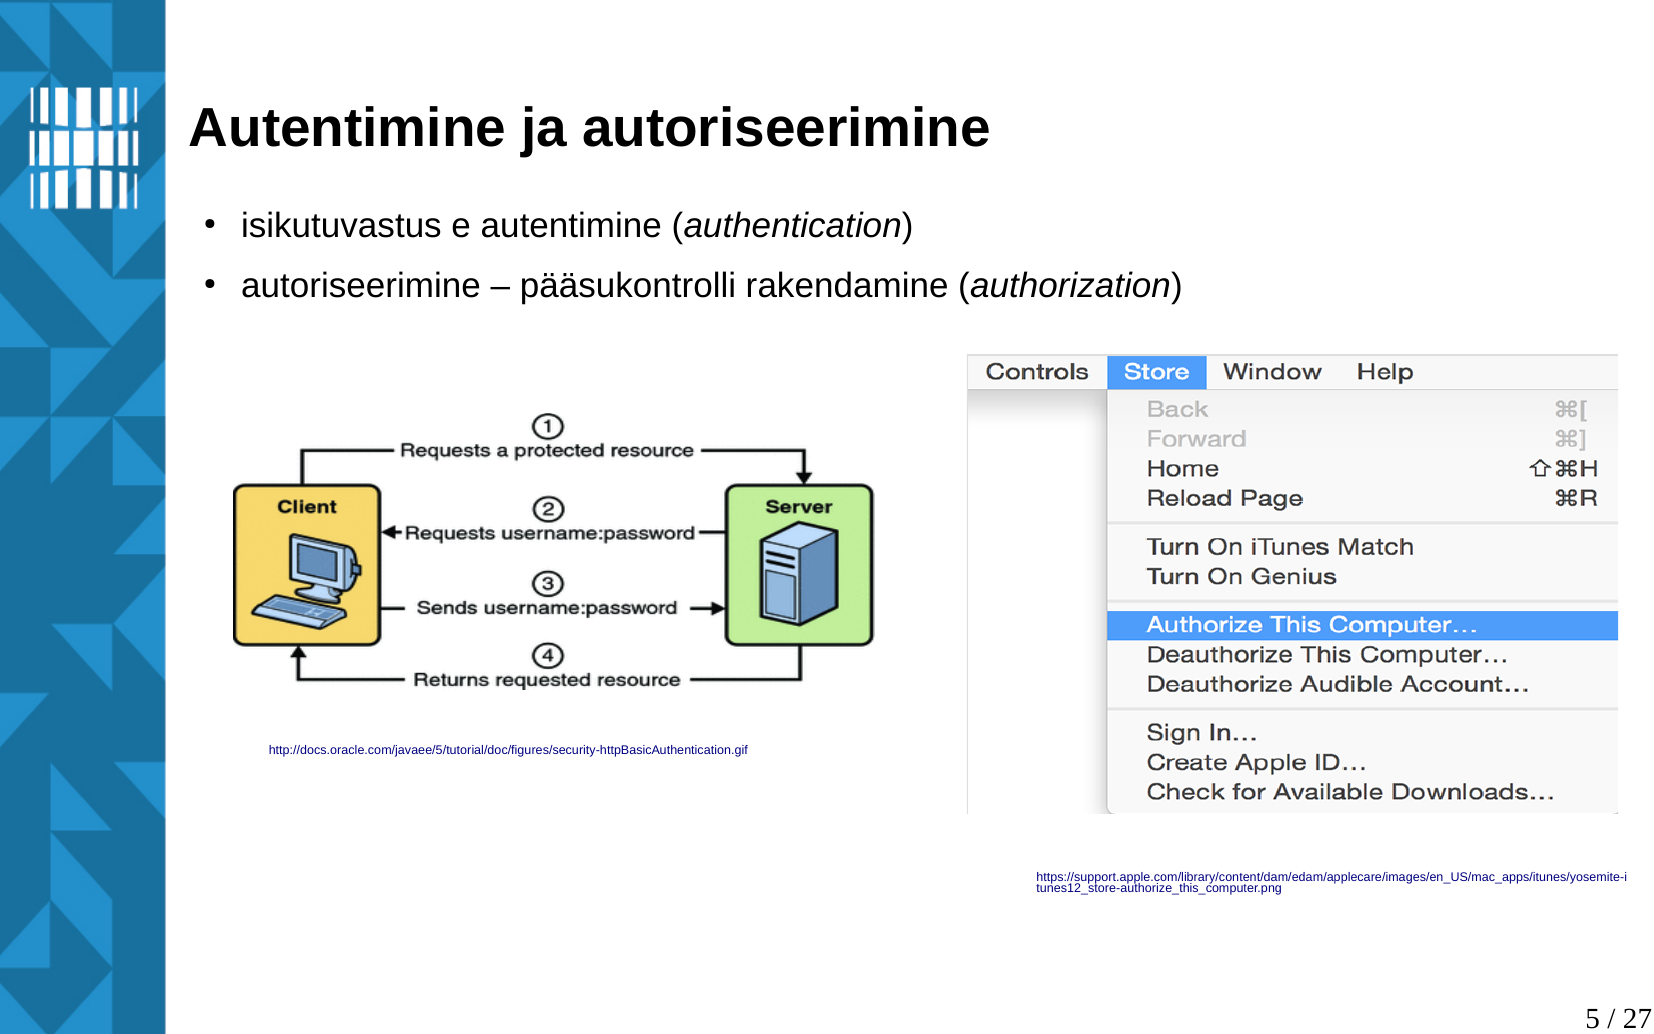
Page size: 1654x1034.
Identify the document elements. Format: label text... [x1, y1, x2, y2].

picture [233, 413, 875, 690]
text_box https://support.apple.com/library/content/dam/edam/applecare/images/en_US/mac_apps/itunes/yosemite-itunes12_store-authorize_this_computer.png [1021, 862, 1642, 916]
title Autentimine ja autoriseerimine [188, 41, 1654, 214]
list isikutuvastus e autentimine (authentication) autoriseerimine – pääsukontrolli rakendamine (authorization) [191, 205, 1270, 331]
text_box http://docs.oracle.com/javaee/5/tutorial/doc/figures/security-httpBasicAuthentication.gif [253, 735, 786, 768]
picture [966, 354, 1619, 814]
